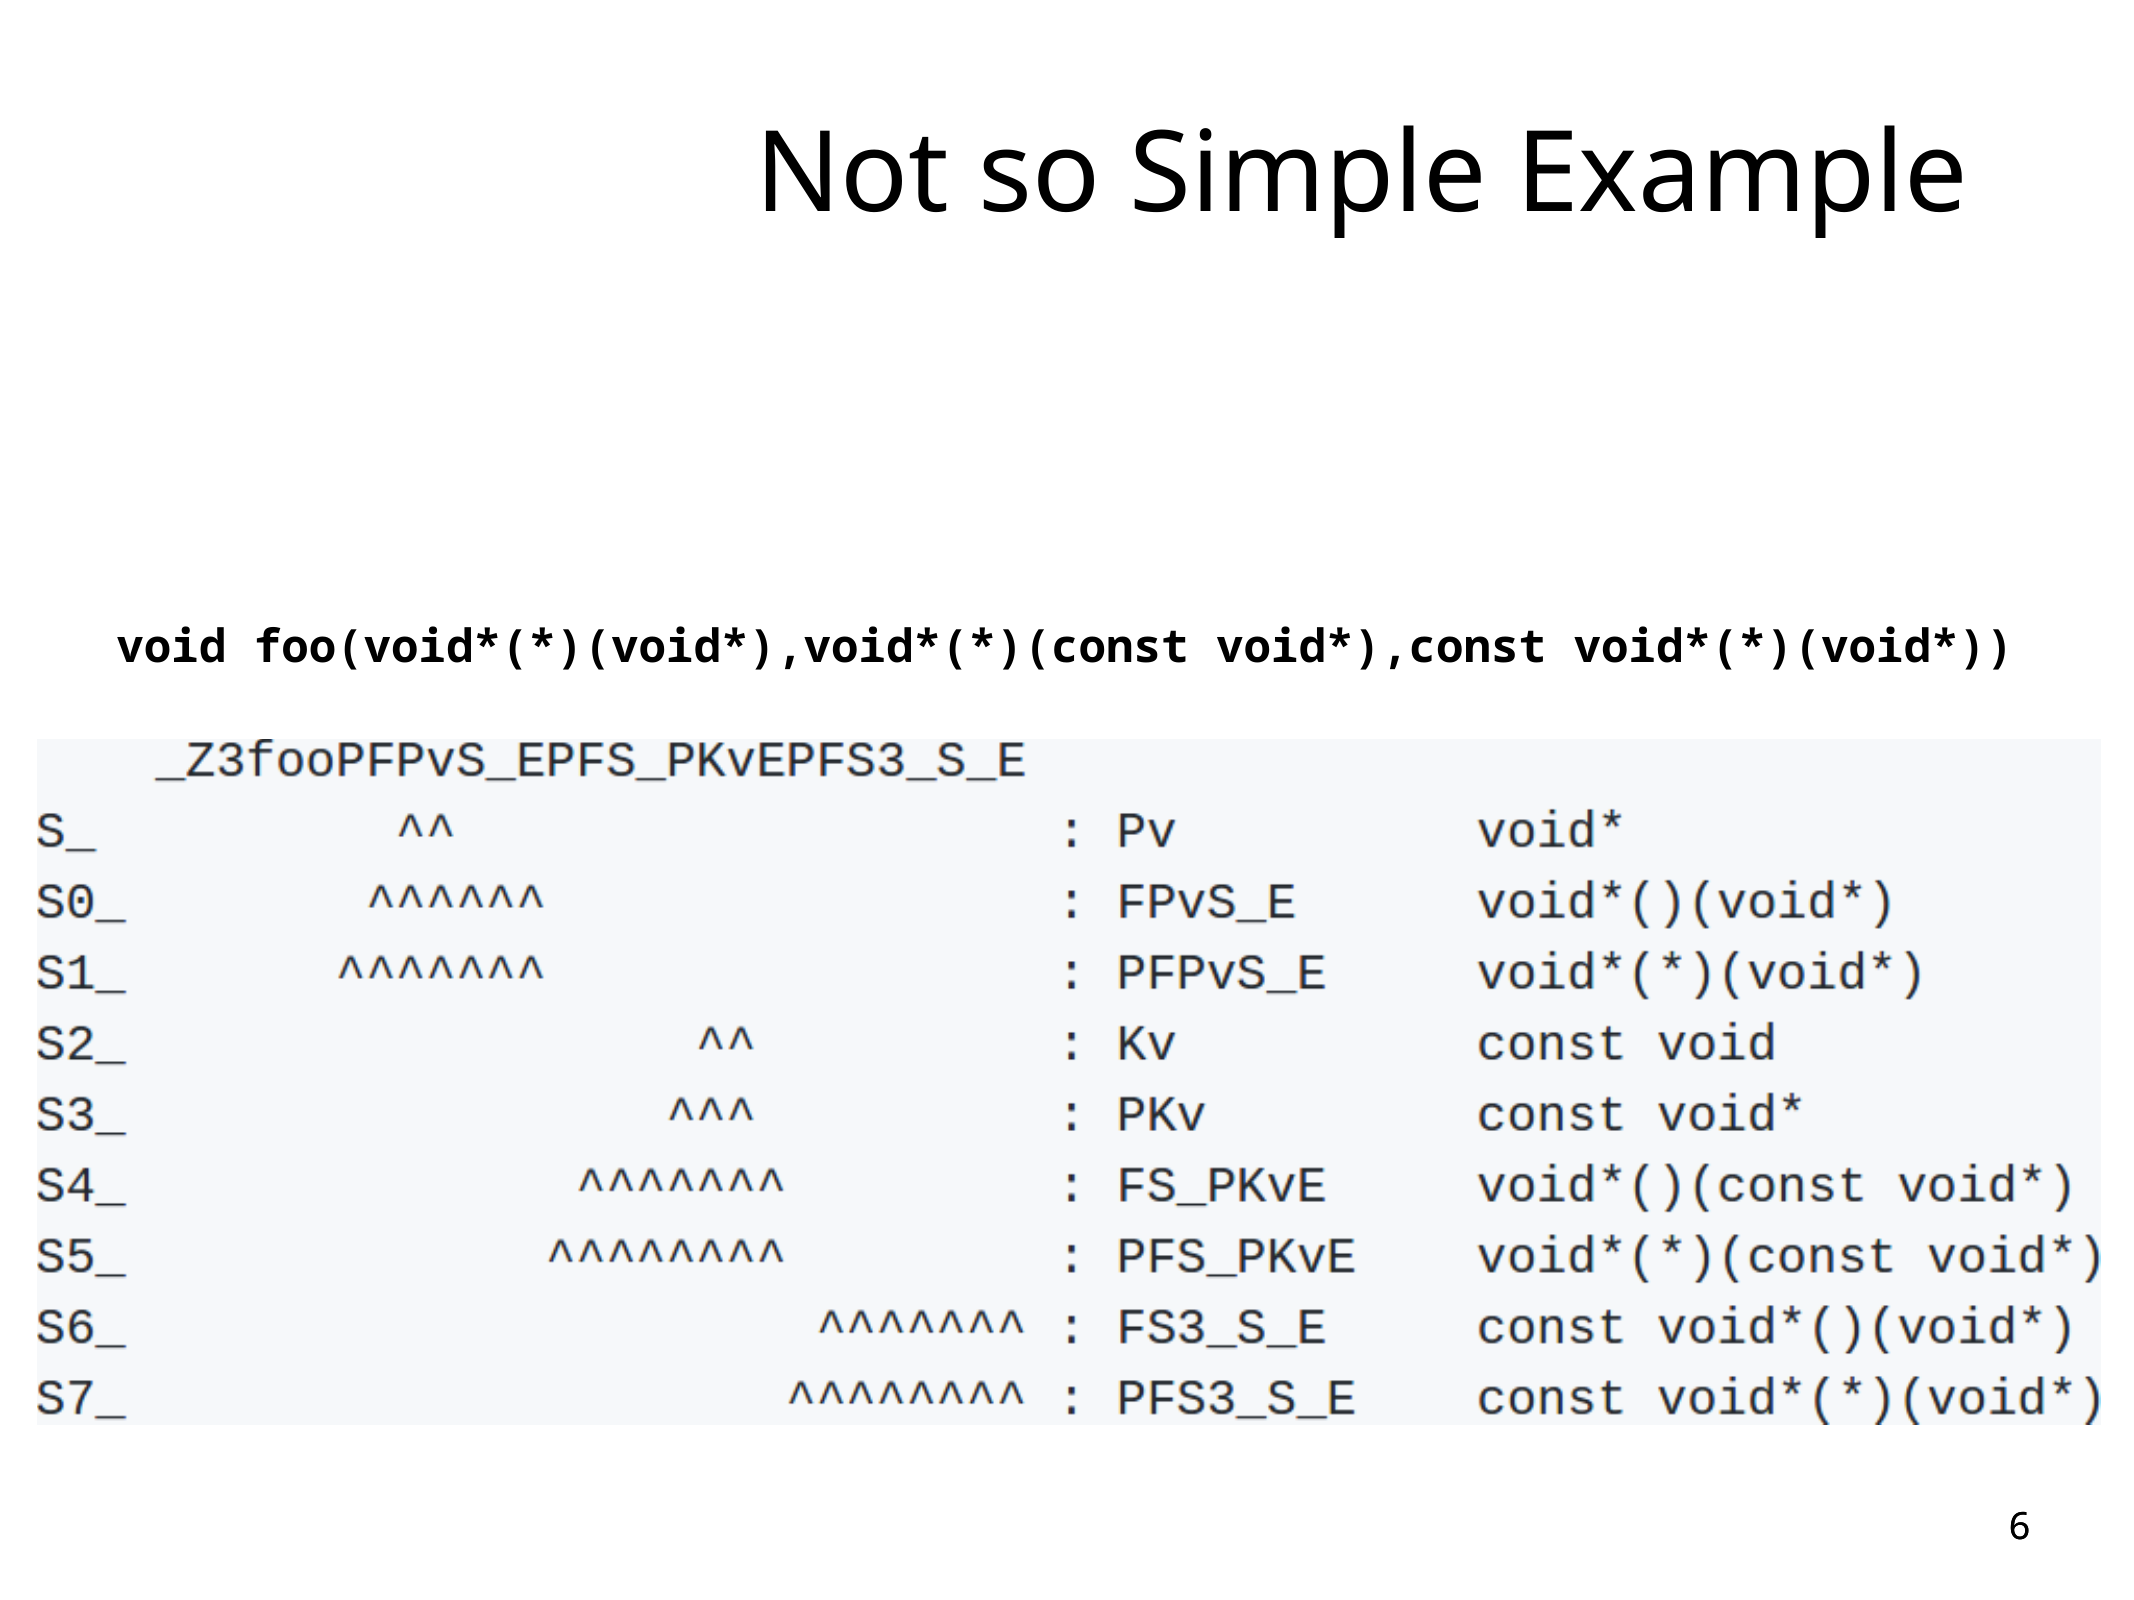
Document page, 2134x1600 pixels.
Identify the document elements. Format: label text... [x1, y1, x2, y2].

title Not so Simple Example [156, 72, 1978, 261]
text_box <number> [1985, 1493, 2055, 1557]
title void foo(void*(*)(void*),void*(*)(const void*),const void*(*)(void*)) [30, 373, 2101, 916]
picture [37, 739, 2101, 1426]
